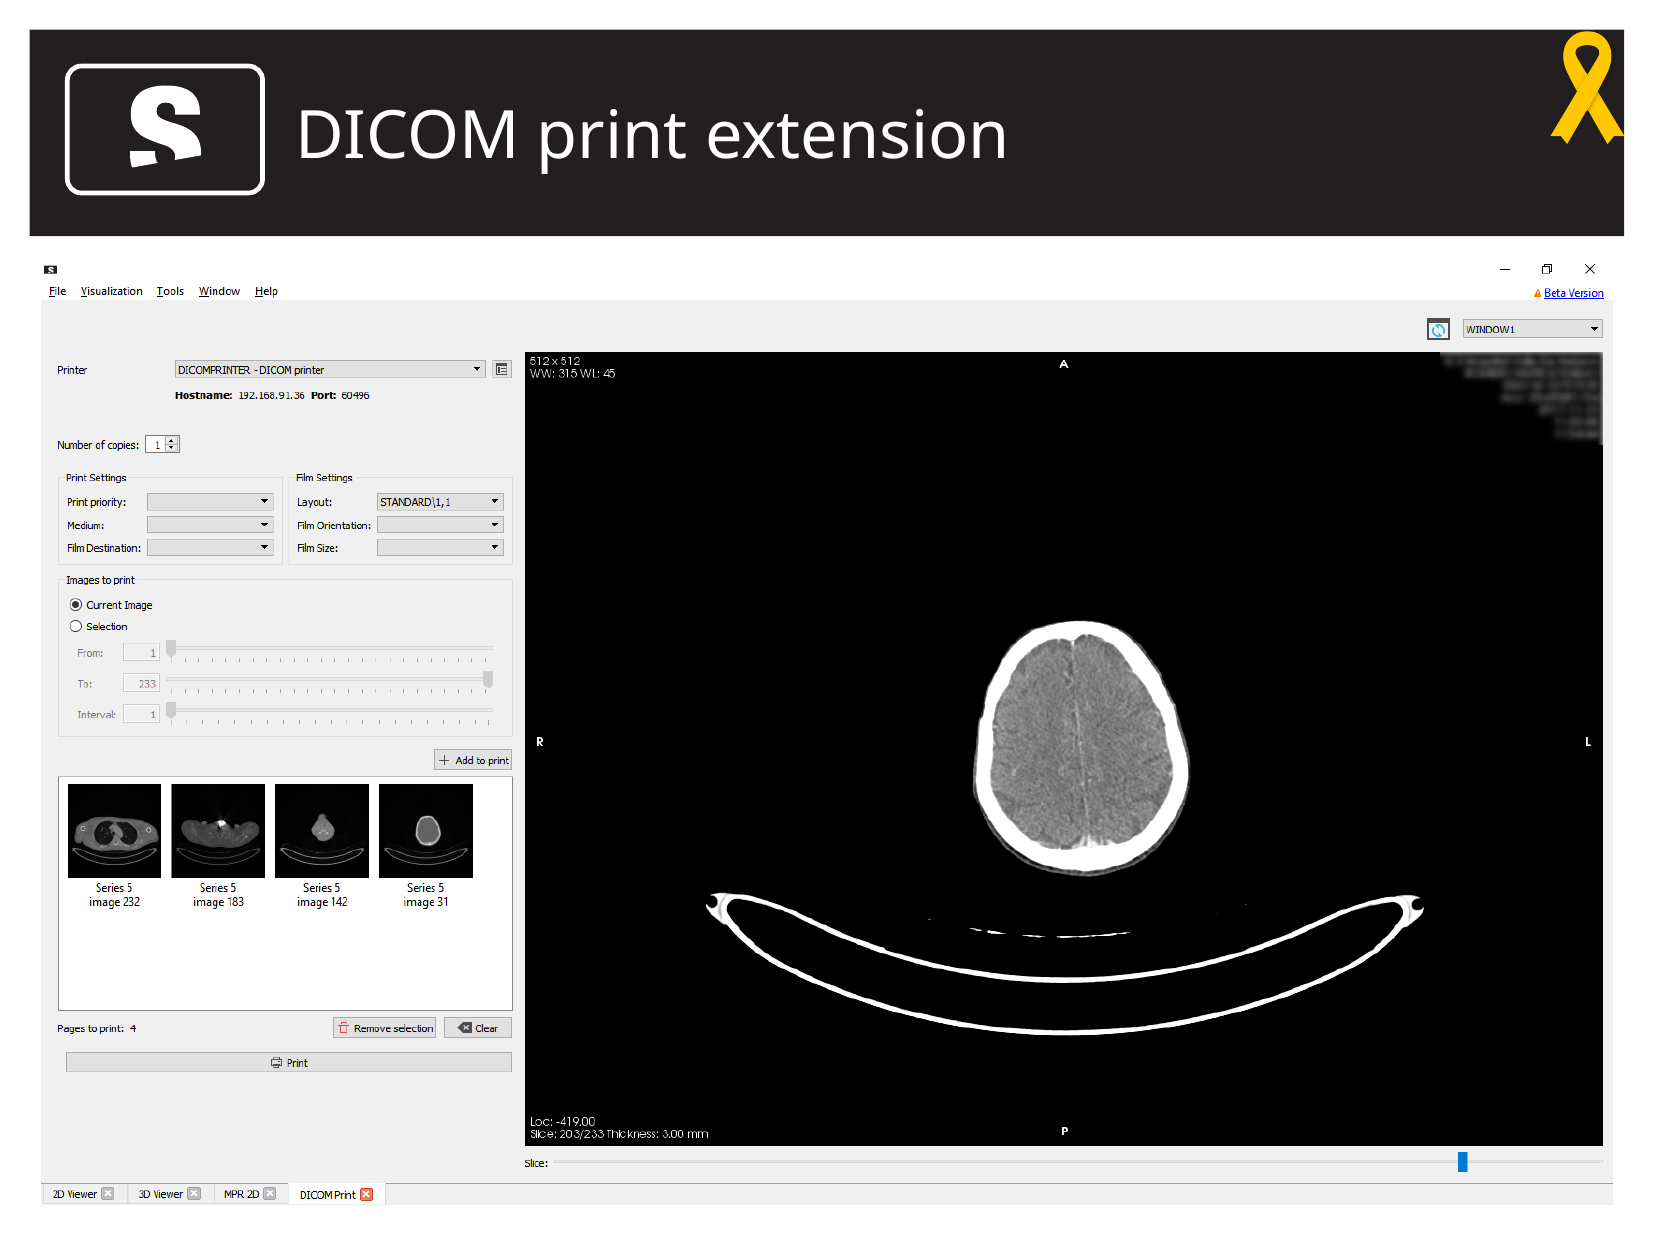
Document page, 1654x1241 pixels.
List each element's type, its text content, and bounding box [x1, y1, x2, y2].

title DICOM print extension [295, 29, 1524, 237]
picture [41, 259, 1613, 1205]
picture [1547, 29, 1625, 148]
